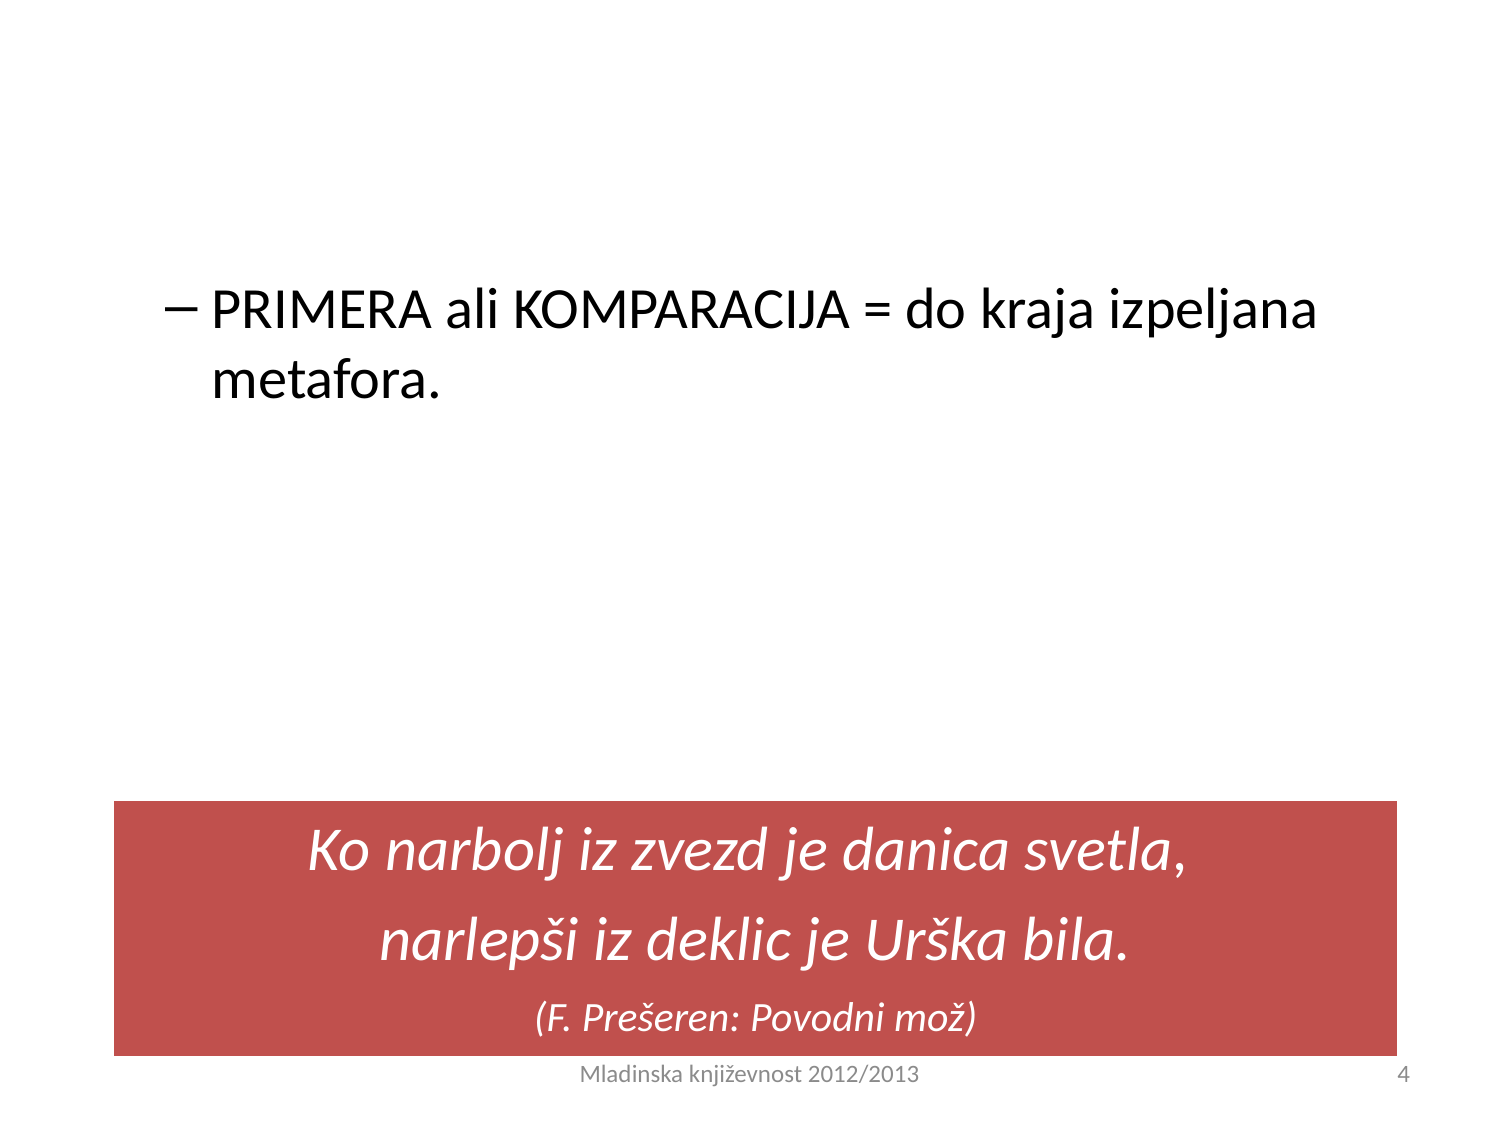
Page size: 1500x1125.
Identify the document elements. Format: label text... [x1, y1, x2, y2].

list PRIMERA ali KOMPARACIJA = do kraja izpeljana metafora. [75, 262, 1425, 1005]
slide_number <number> [1074, 1042, 1425, 1103]
text_box Ko narbolj iz zvezd je danica svetla, narlepši iz deklic je Urška bila. (F. Prešeren: Povodni mož) [112, 798, 1400, 1059]
footer Mladinska književnost 2012/2013 [512, 1059, 988, 1103]
